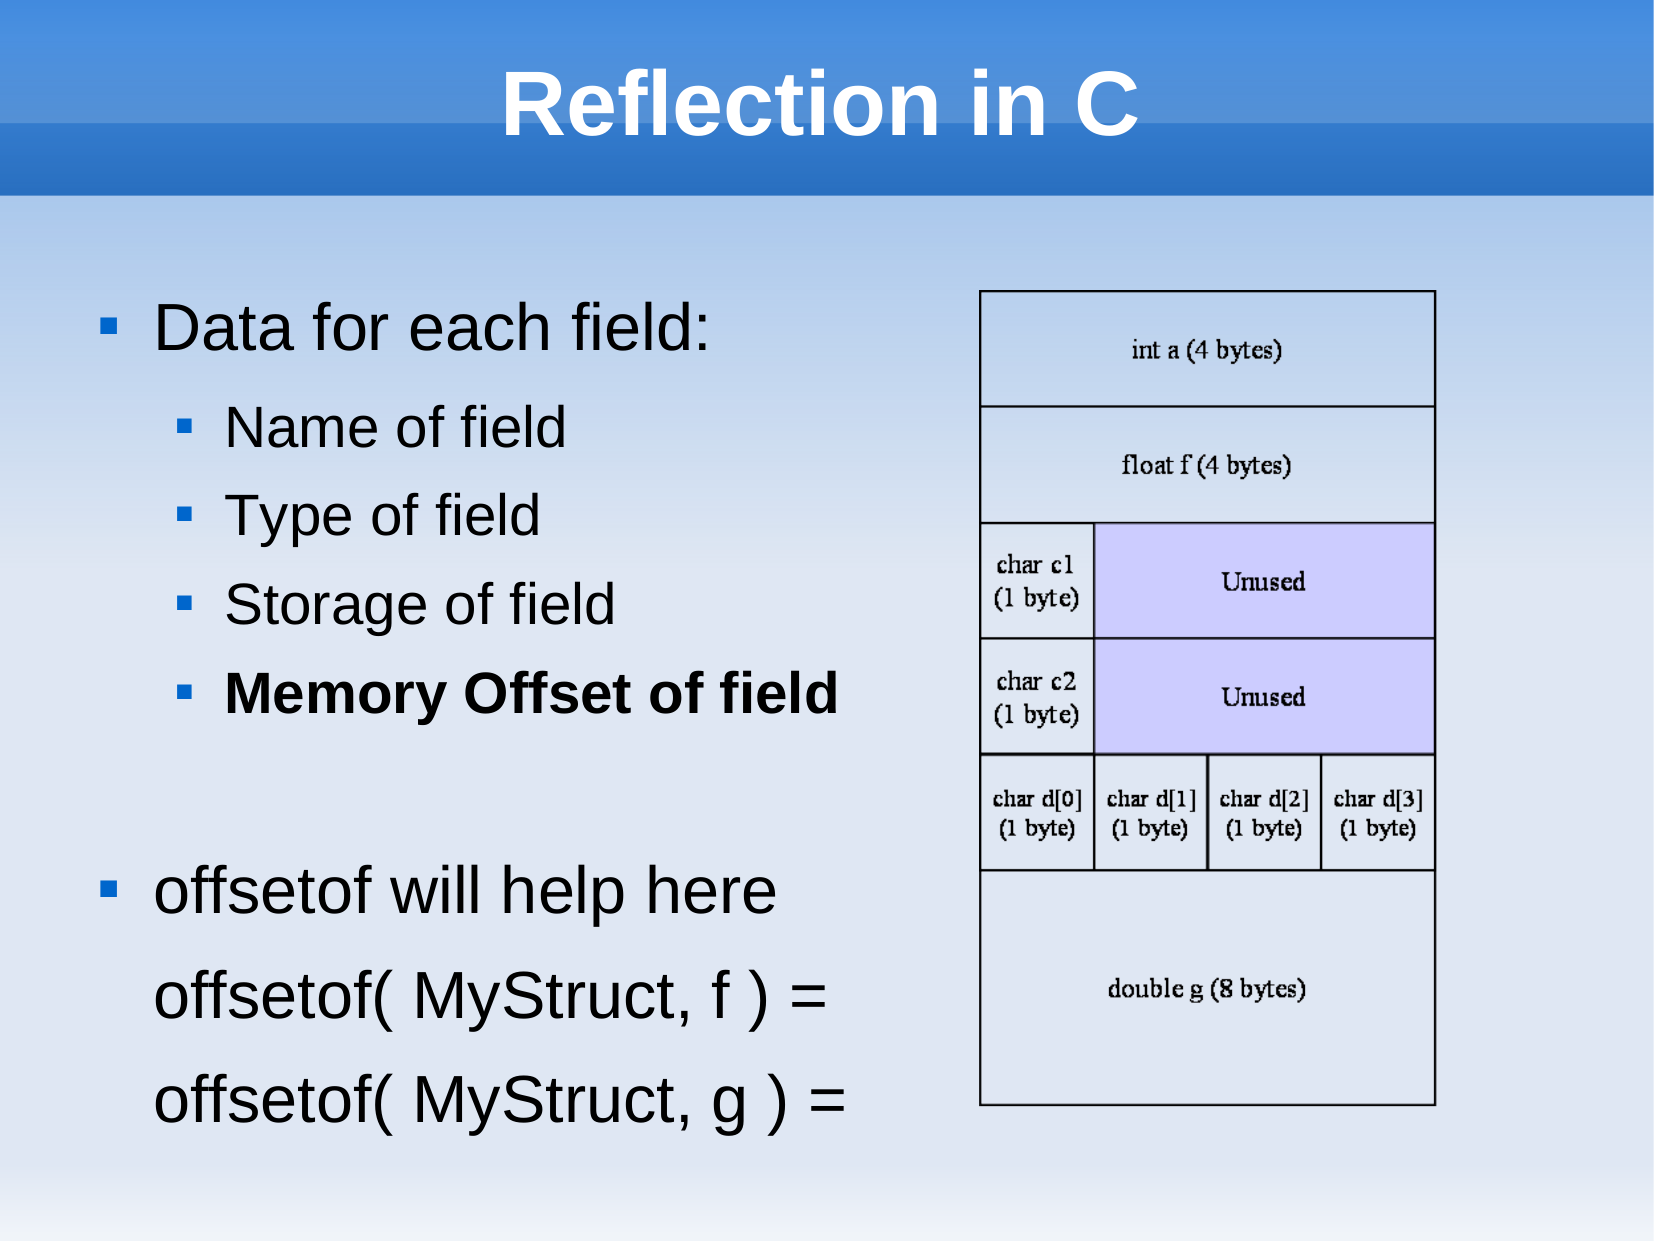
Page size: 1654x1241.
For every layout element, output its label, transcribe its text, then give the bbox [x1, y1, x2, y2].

picture [0, 0, 1654, 1241]
list Data for each field: Name of field Type of field Storage of field Memory Offset of field offsetof will help here offsetof( MyStruct, f ) = offsetof( MyStruct, g ) = [82, 290, 938, 1138]
title Reflection in C [76, 0, 1565, 208]
